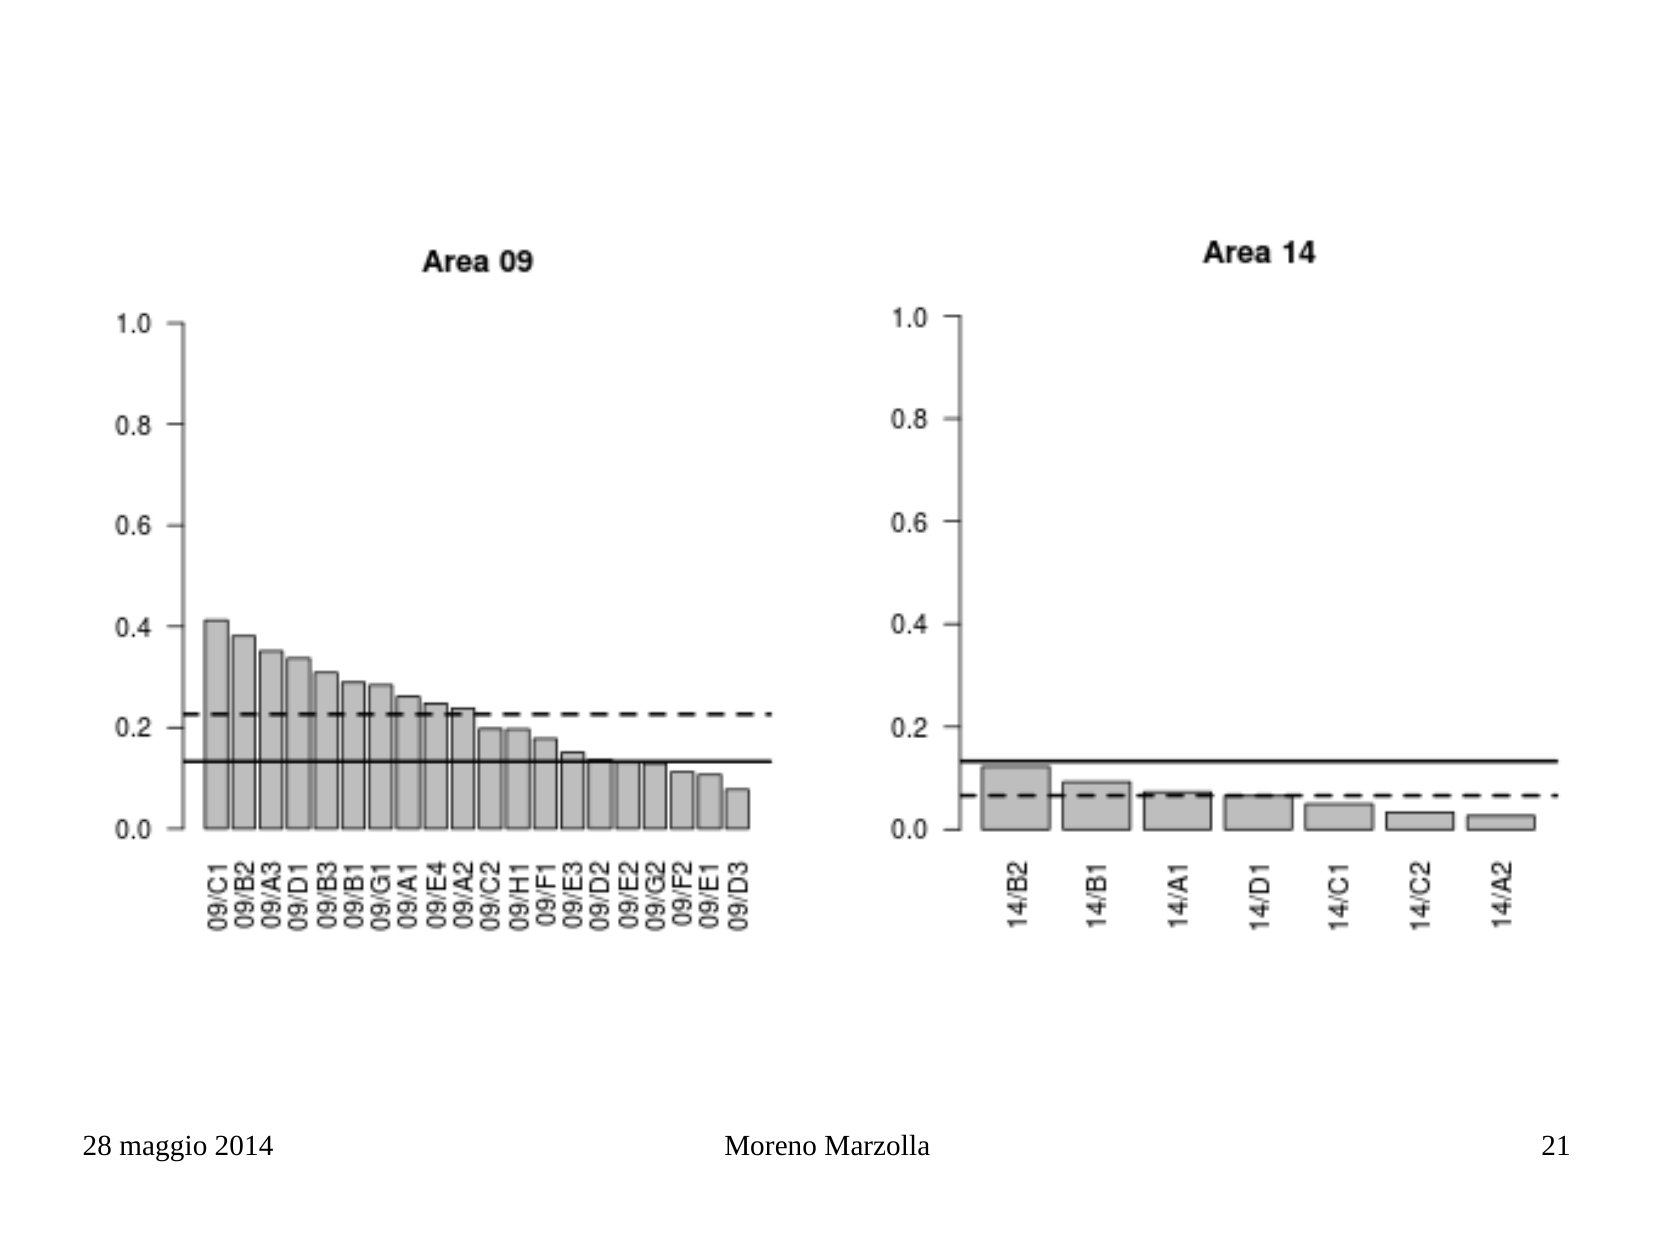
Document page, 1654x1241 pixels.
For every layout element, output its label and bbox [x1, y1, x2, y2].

picture [75, 192, 1587, 990]
